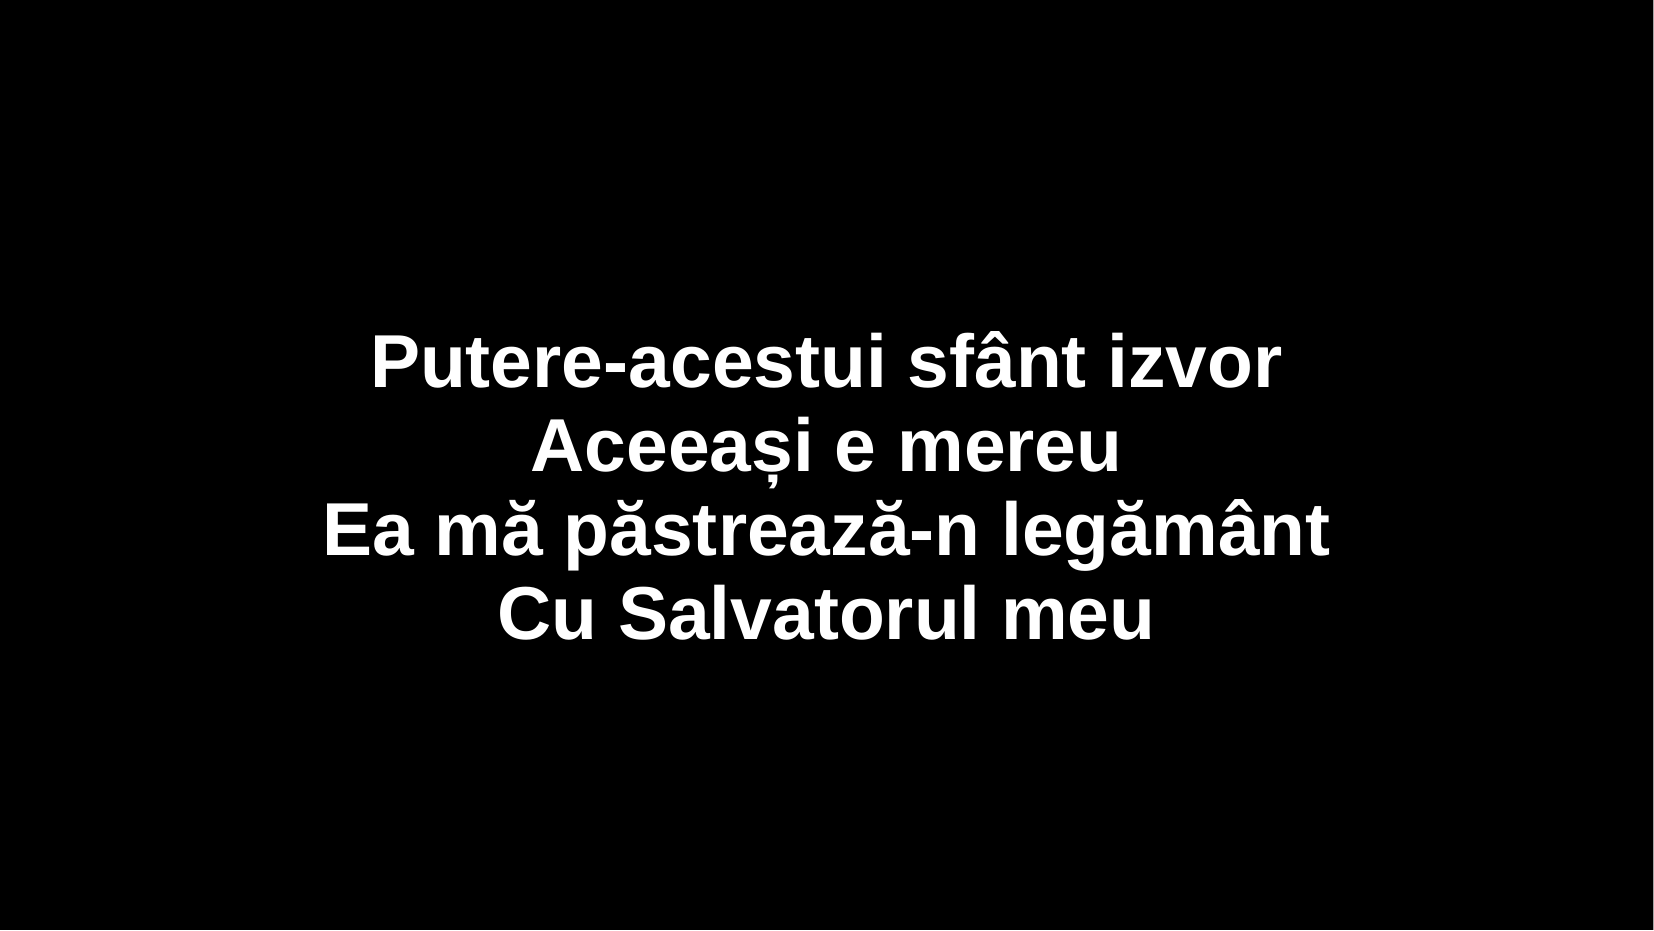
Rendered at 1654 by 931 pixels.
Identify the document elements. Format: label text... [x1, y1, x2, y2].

text_box Putere-acestui sfânt izvor Aceeași e mereu Ea mă păstrează-n legământ Cu Salvatorul meu [82, 109, 1571, 866]
